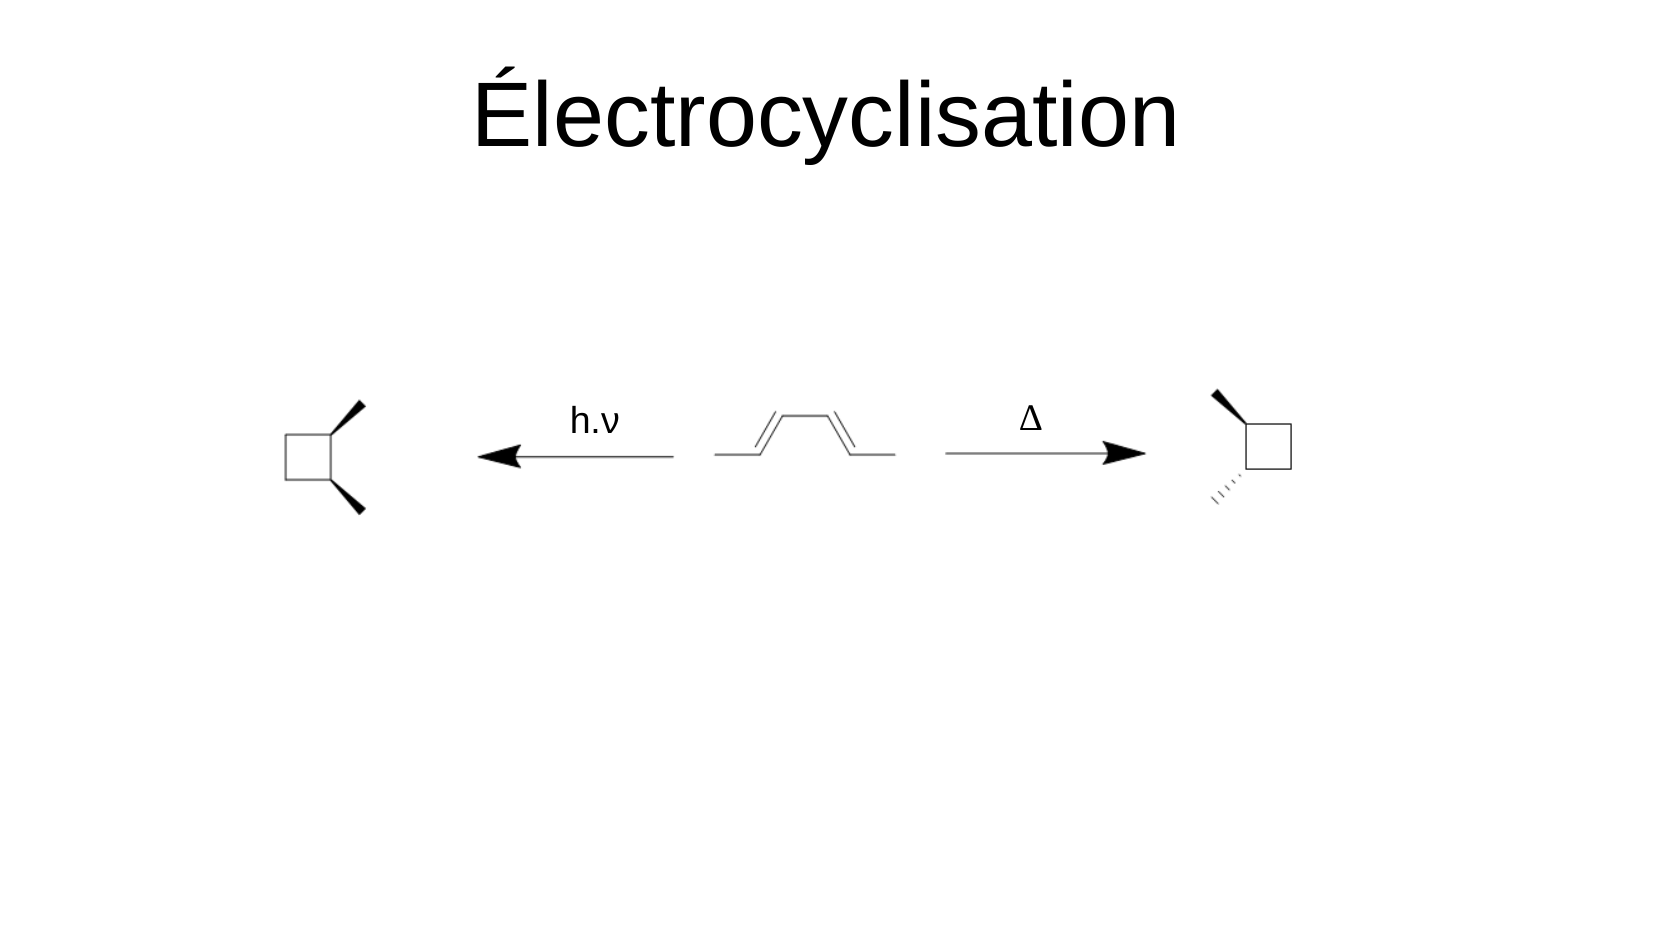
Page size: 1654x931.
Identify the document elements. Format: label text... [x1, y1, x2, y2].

text_box h.ν [555, 392, 756, 449]
title Électrocyclisation [82, 37, 1571, 193]
text_box Δ [1003, 389, 1134, 447]
picture [227, 322, 1437, 614]
